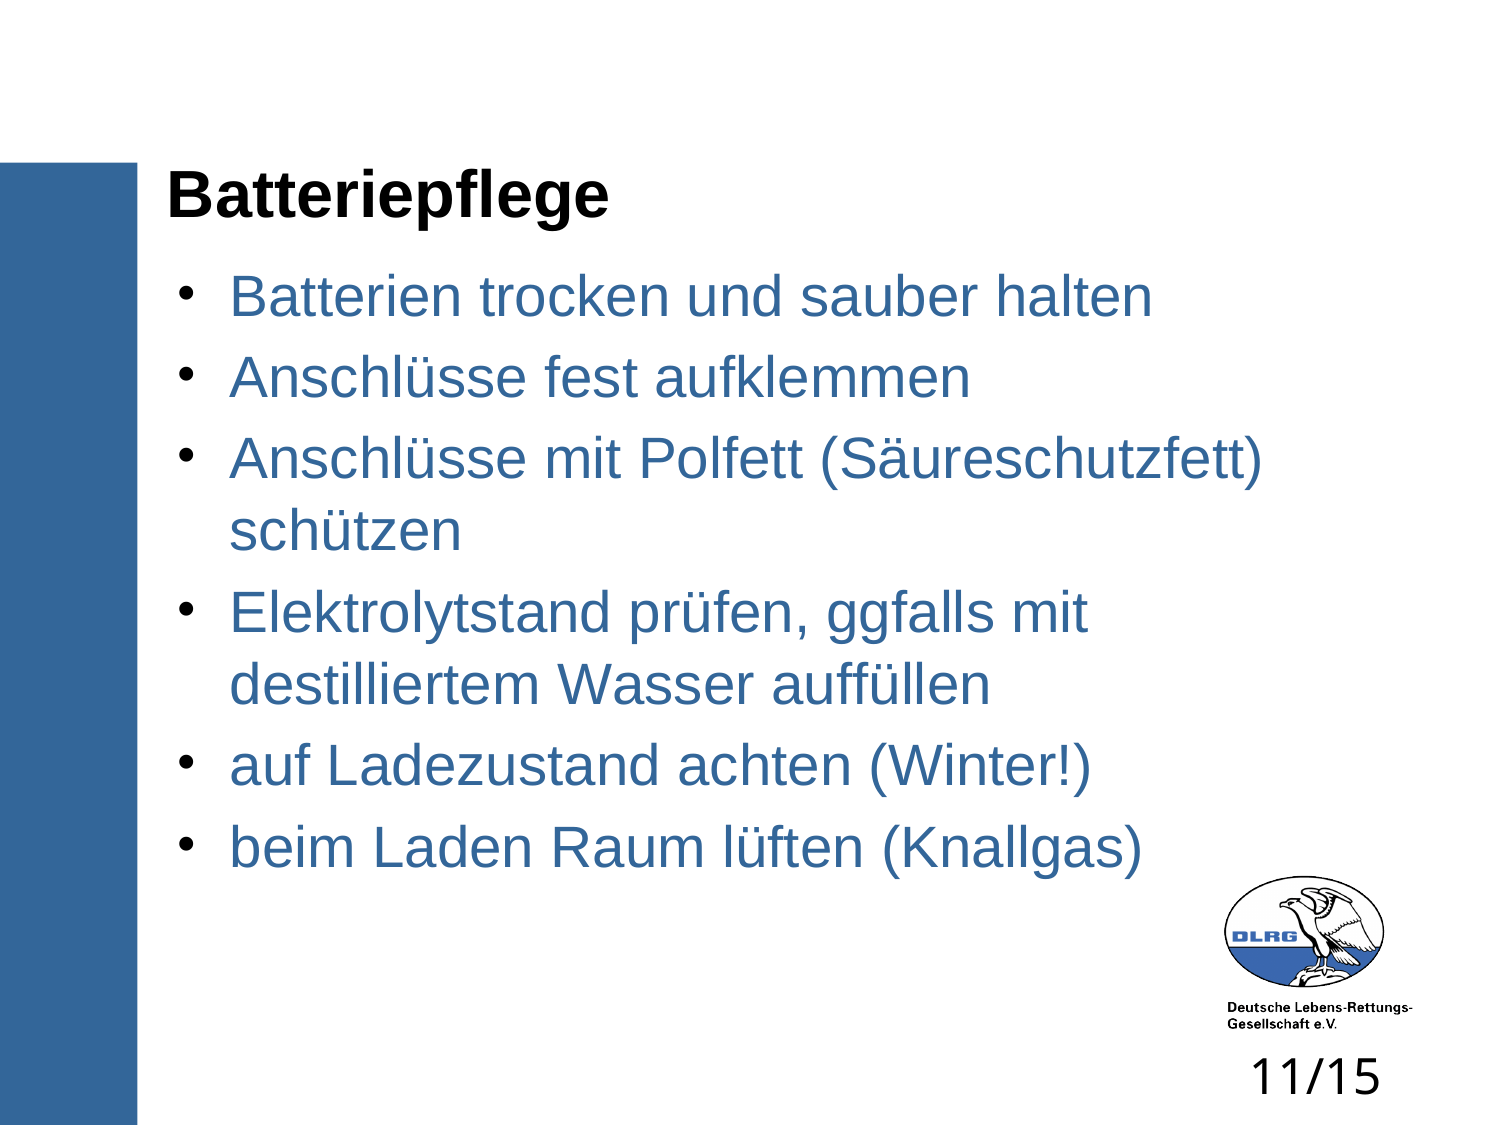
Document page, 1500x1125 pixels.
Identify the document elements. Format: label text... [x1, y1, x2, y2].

picture [1224, 971, 1413, 1030]
text_box <Nummer>/15 [1234, 1049, 1500, 1120]
text_box Batterien trocken und sauber halten Anschlüsse fest aufklemmen Anschlüsse mit Polfett (Säureschutzfett) schützen Elektrolytstand prüfen, ggfalls mit destilliertem Wasser auffüllen auf Ladezustand achten (Winter!) beim Laden Raum lüften (Knallgas) [175, 255, 1423, 971]
title Batteriepflege [166, 103, 1440, 289]
